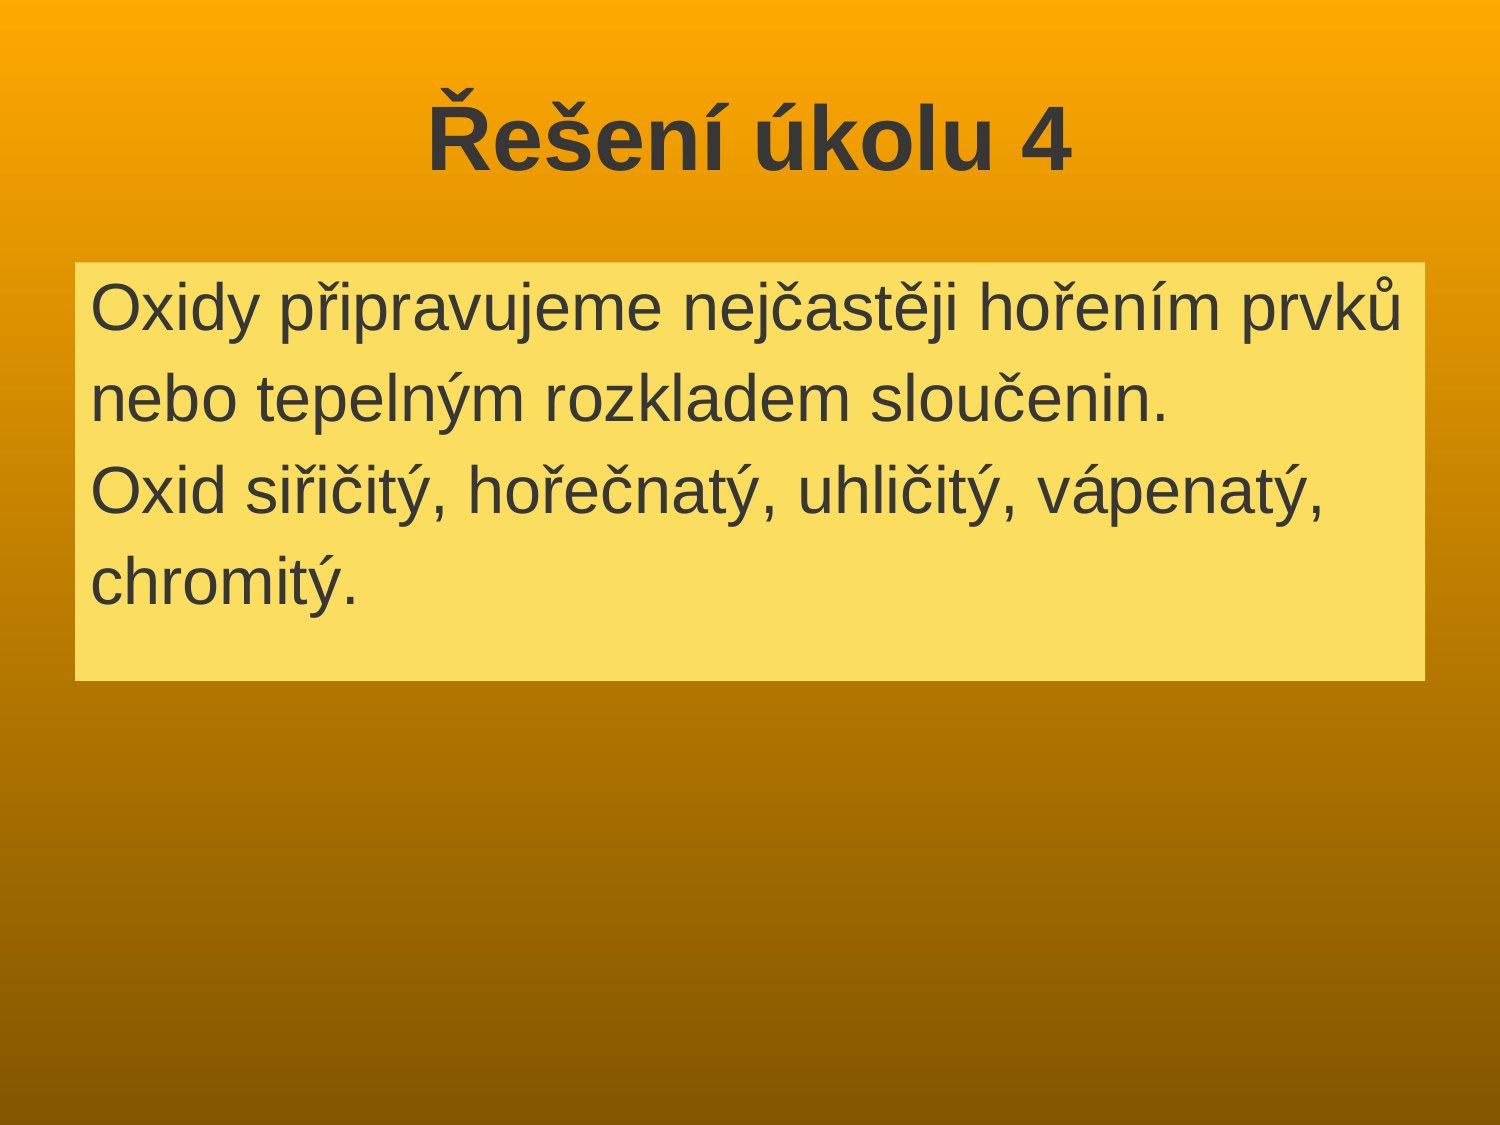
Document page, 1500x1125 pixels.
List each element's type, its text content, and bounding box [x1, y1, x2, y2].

title Řešení úkolu 4 [75, 45, 1426, 233]
list Oxidy připravujeme nejčastěji hořením prvků nebo tepelným rozkladem sloučenin. Oxid siřičitý, hořečnatý, uhličitý, vápenatý, chromitý. [75, 262, 1426, 681]
